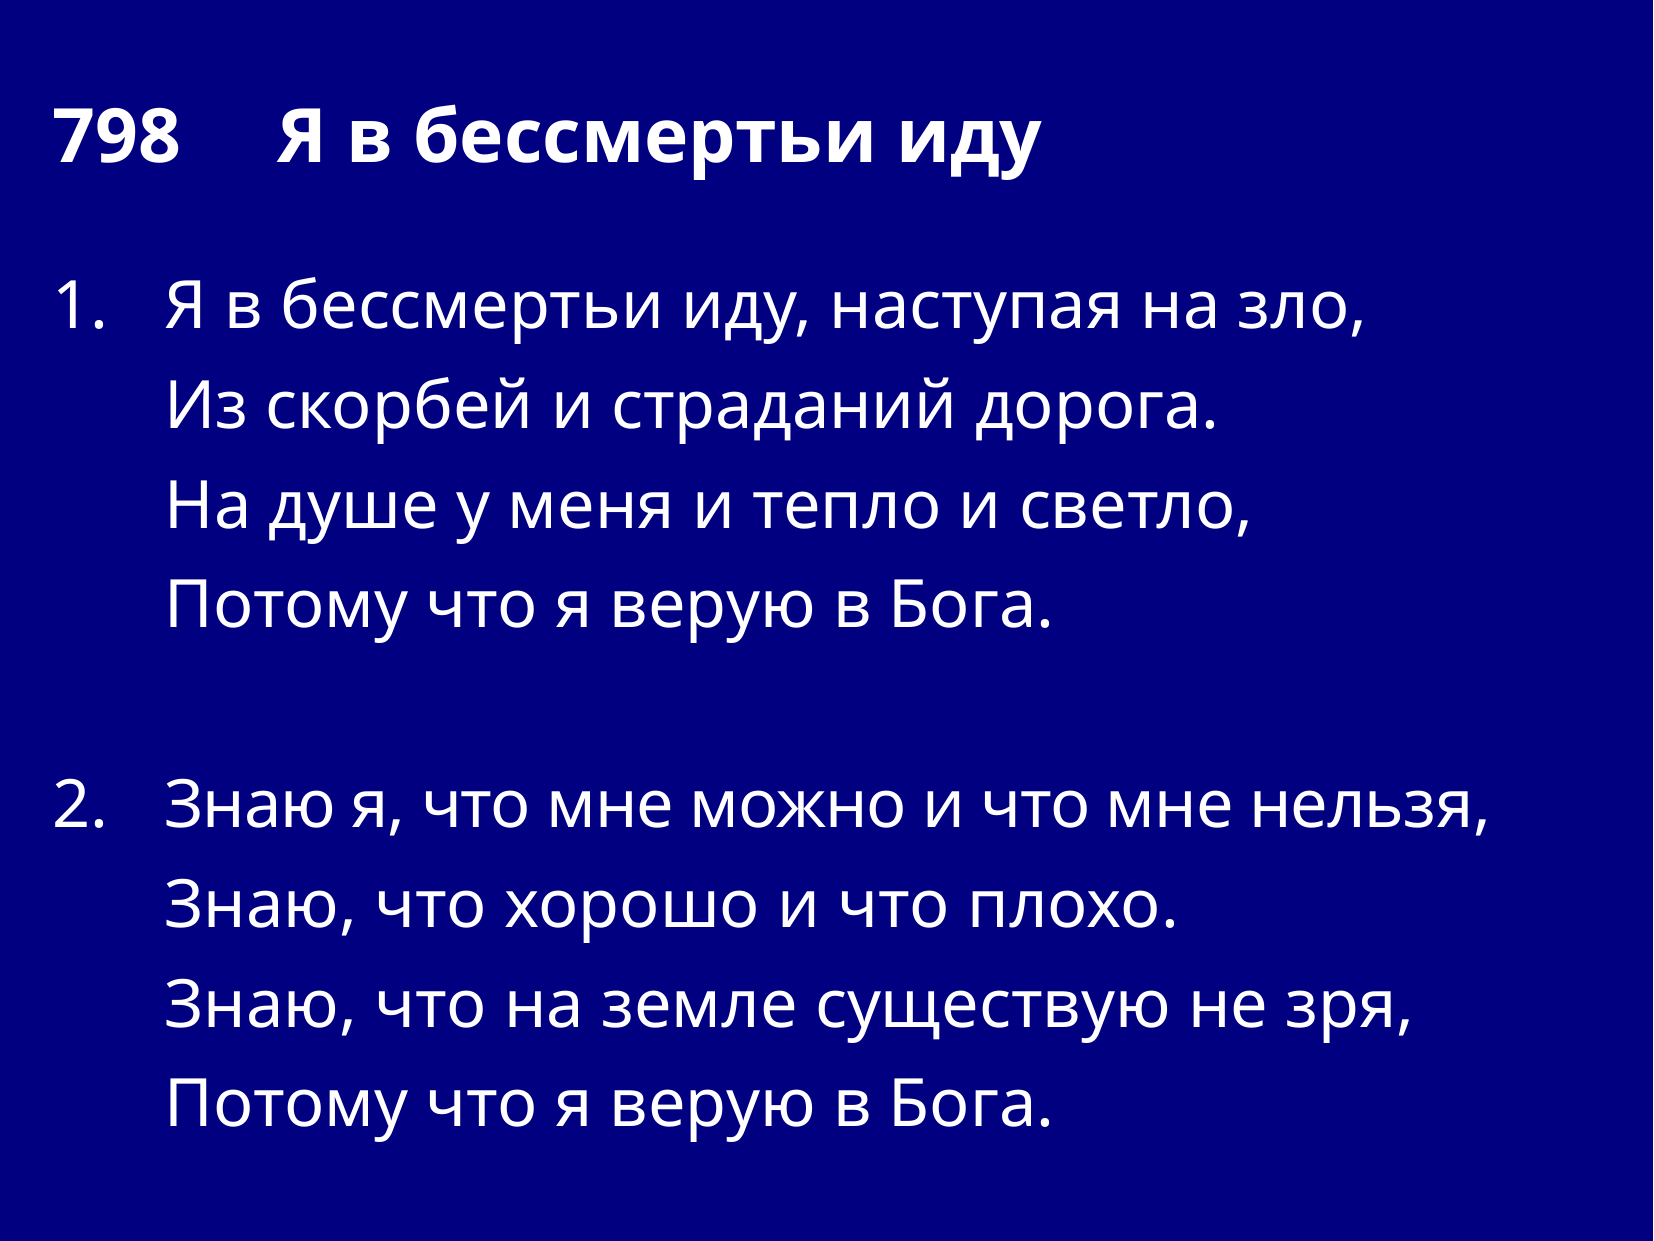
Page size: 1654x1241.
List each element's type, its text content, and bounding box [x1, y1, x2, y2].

text_box 1. Я в бессмертьи иду, наступая на зло, Из скорбей и страданий дорога. На душе у меня и тепло и светло, Потому что я верую в Бога. 2. Знаю я, что мне можно и что мне нельзя, Знаю, что хорошо и что плохо. Знаю, что на земле существую не зря, Потому что я верую в Бога. [37, 150, 1653, 1163]
text_box 798 Я в бессмертьи иду [37, 75, 1576, 188]
